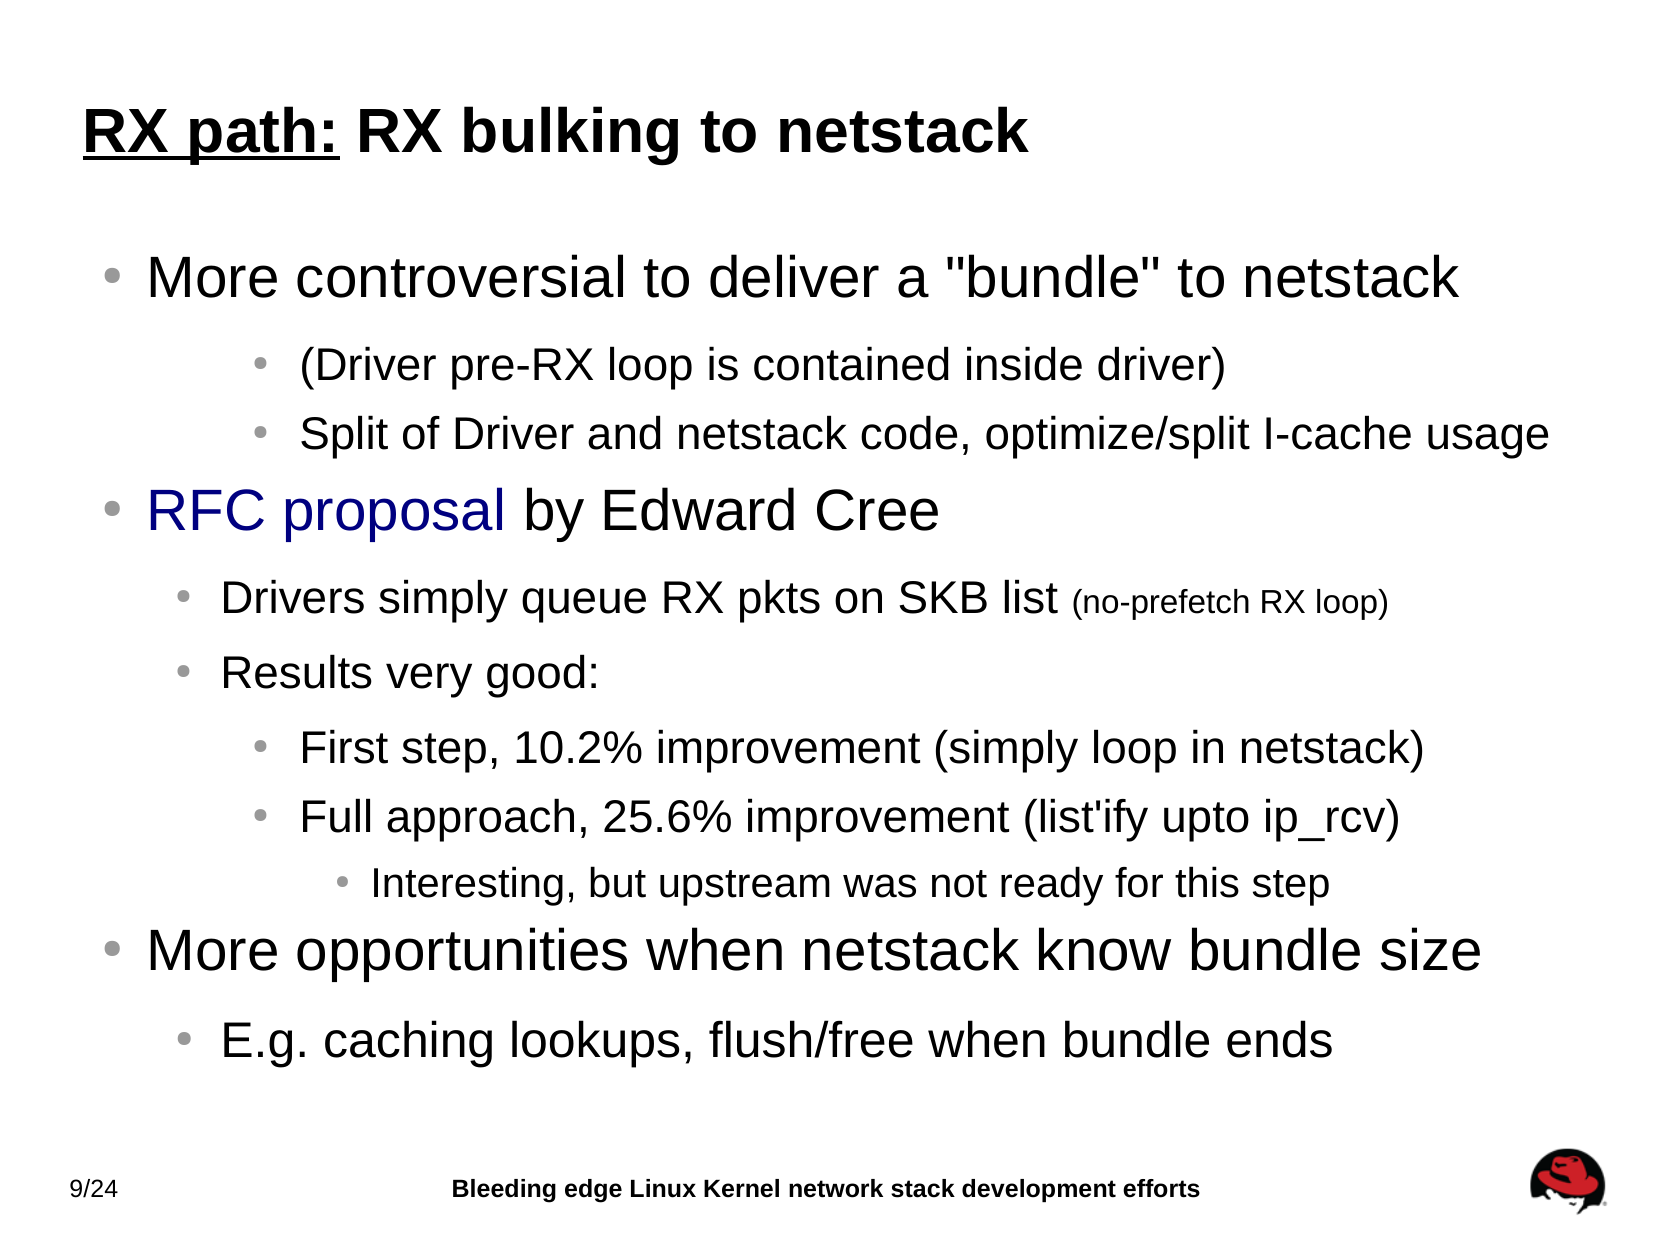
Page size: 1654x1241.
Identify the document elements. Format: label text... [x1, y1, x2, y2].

list More controversial to deliver a "bundle" to netstack (Driver pre-RX loop is contained inside driver) Split of Driver and netstack code, optimize/split I-cache usage RFC proposal by Edward Cree Drivers simply queue RX pkts on SKB list (no-prefetch RX loop) Results very good: First step, 10.2% improvement (simply loop in netstack) Full approach, 25.6% improvement (list'ify upto ip_rcv) Interesting, but upstream was not ready for this step More opportunities when netstack know bundle size E.g. caching lookups, flush/free when bundle ends [86, 244, 1576, 1069]
picture [1529, 1146, 1613, 1224]
title RX path: RX bulking to netstack [82, 37, 1571, 226]
